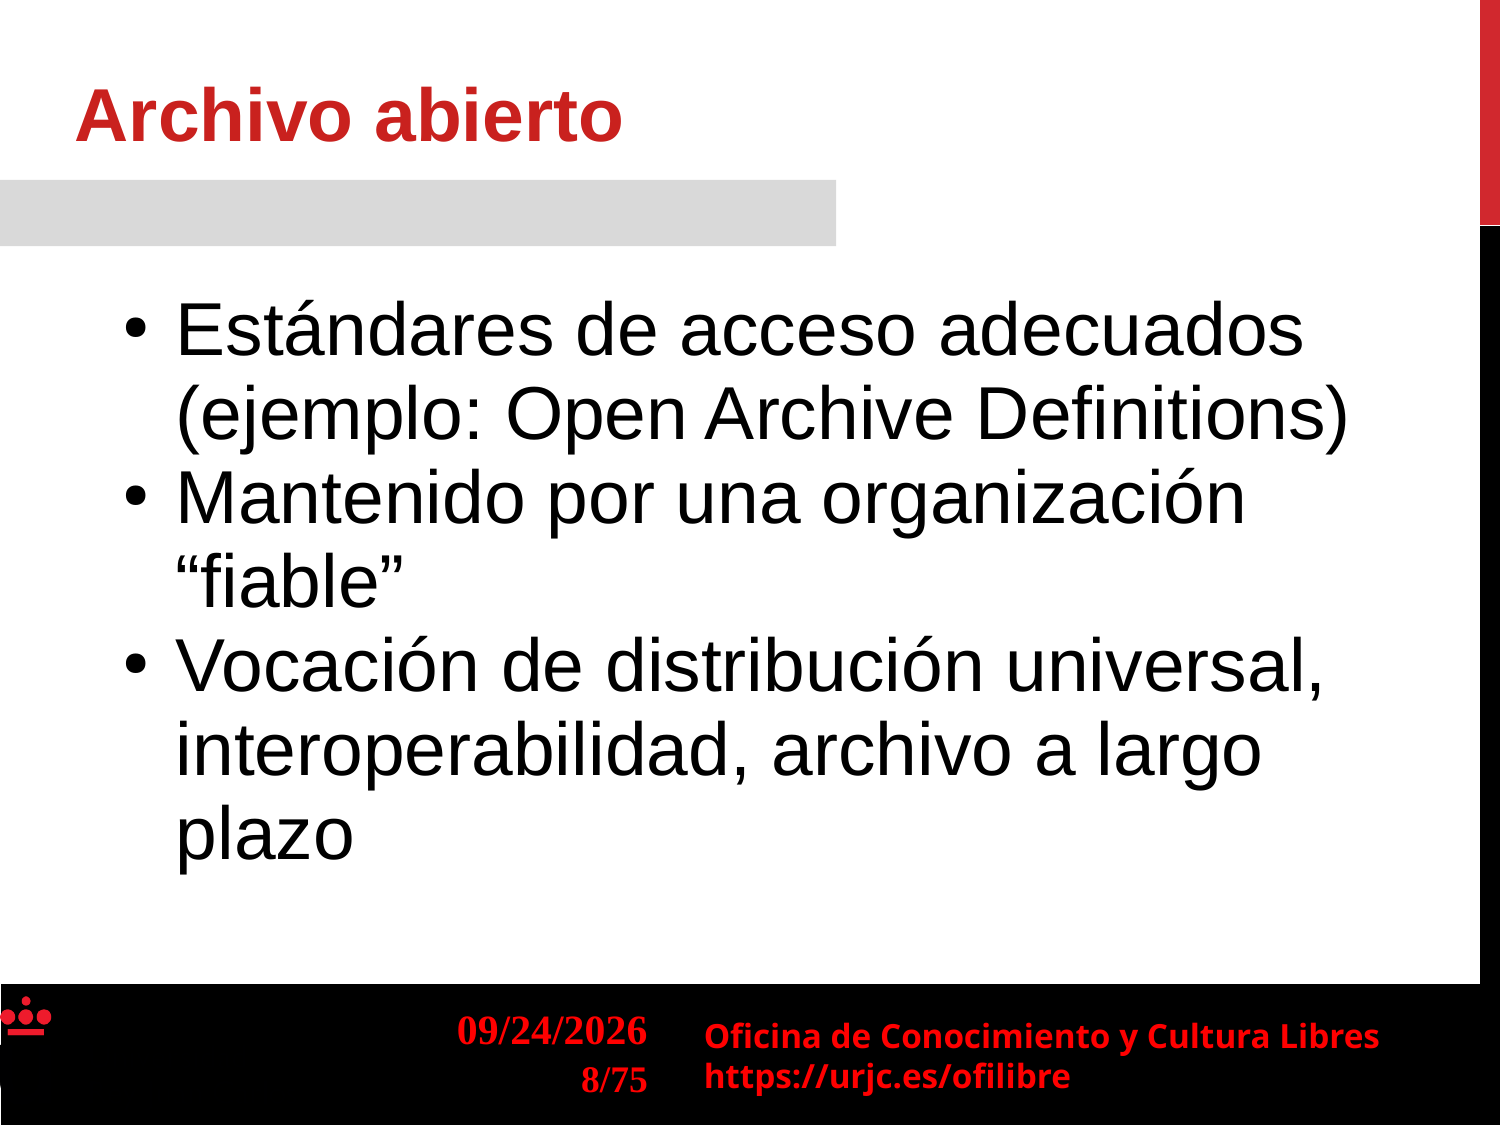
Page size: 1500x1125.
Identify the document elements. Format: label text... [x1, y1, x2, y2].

title [75, 15, 1425, 172]
text_box Archivo abierto [60, 66, 691, 249]
text_box Estándares de acceso adecuados (ejemplo: Open Archive Definitions) Mantenido por una organización “fiable” Vocación de distribución universal, interoperabilidad, archivo a largo plazo [90, 280, 1381, 967]
